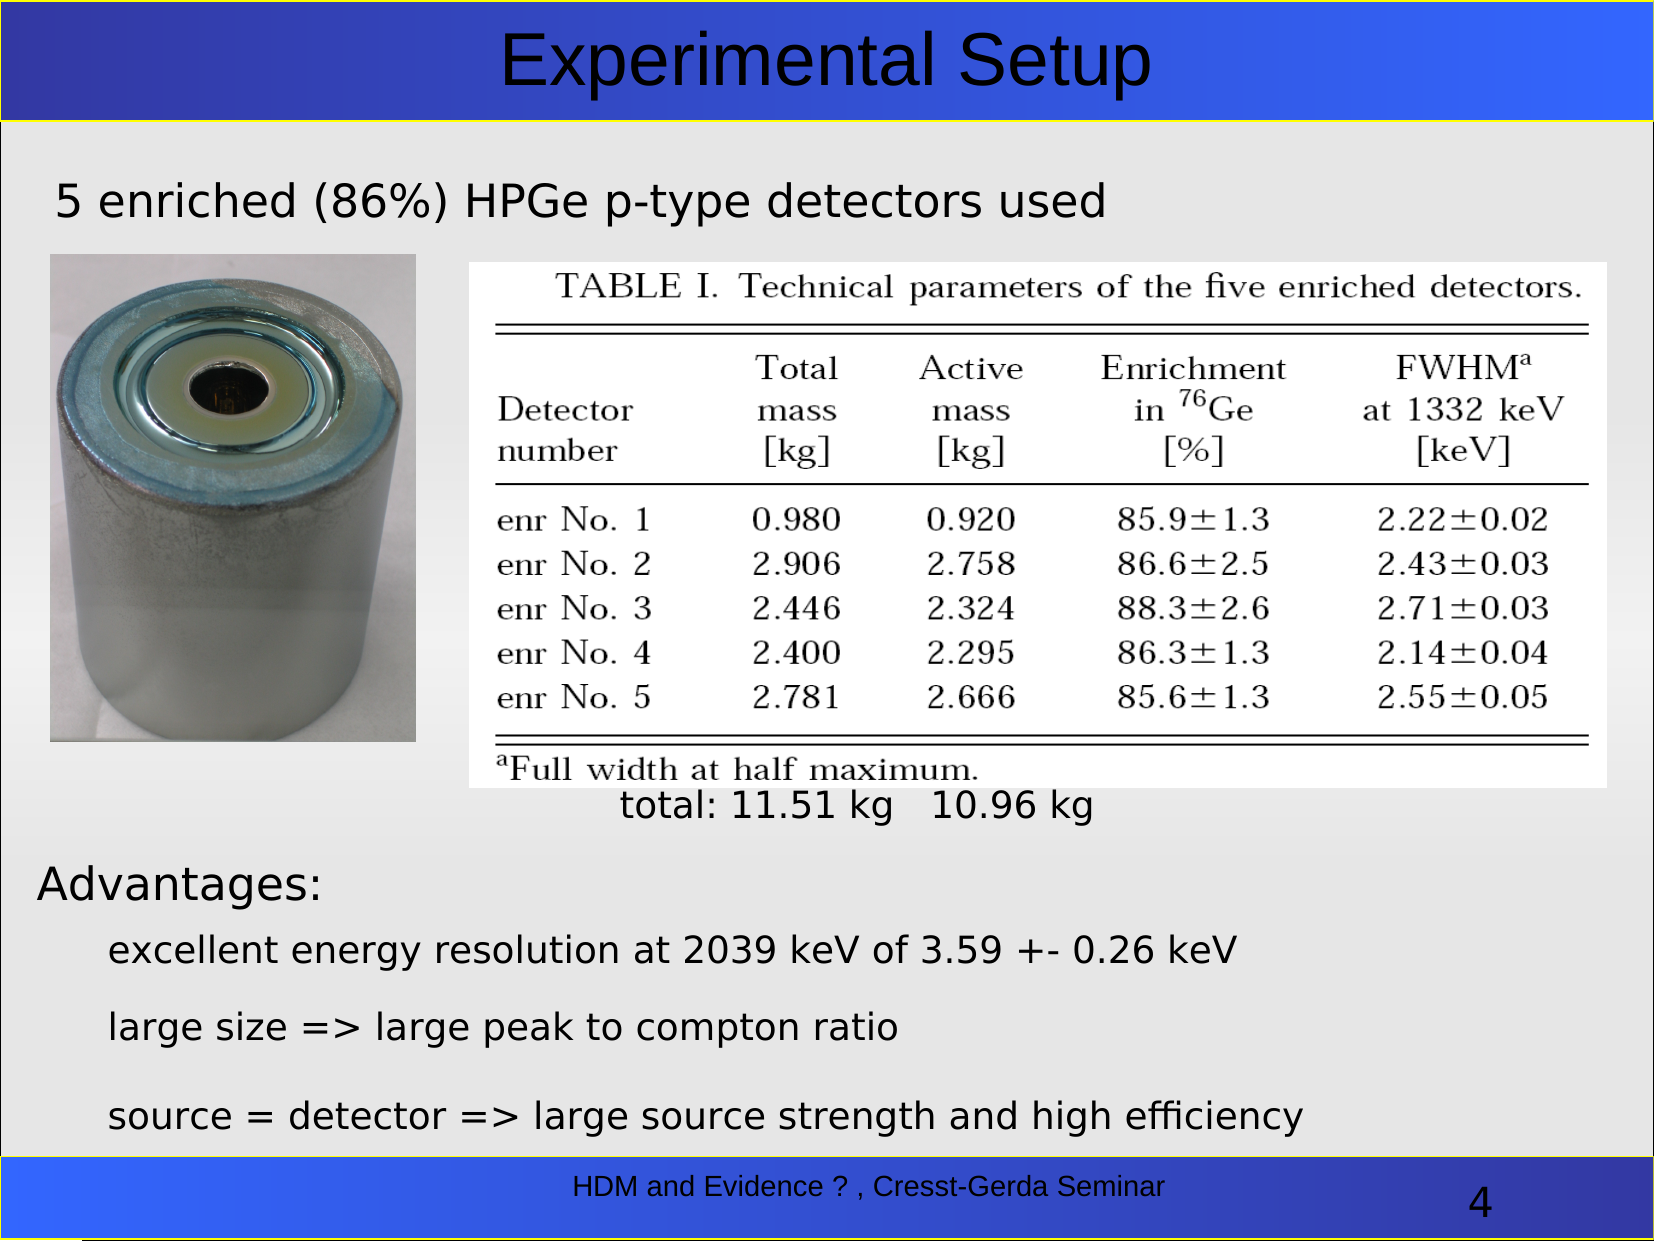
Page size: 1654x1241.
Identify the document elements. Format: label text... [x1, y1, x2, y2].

text_box excellent energy resolution at 2039 keV of 3.59 +- 0.26 keV [80, 921, 1619, 981]
text_box total: 11.51 kg 10.96 kg [604, 788, 1327, 835]
picture [469, 262, 1607, 788]
picture [50, 254, 416, 742]
text_box source = detector => large source strength and high efficiency [81, 1087, 1619, 1146]
text_box 5 enriched (86%) HPGe p-type detectors used [39, 167, 1540, 236]
text_box large size => large peak to compton ratio [80, 998, 1619, 1057]
text_box Advantages: [21, 850, 1522, 919]
title Experimental Setup [82, 0, 1571, 131]
